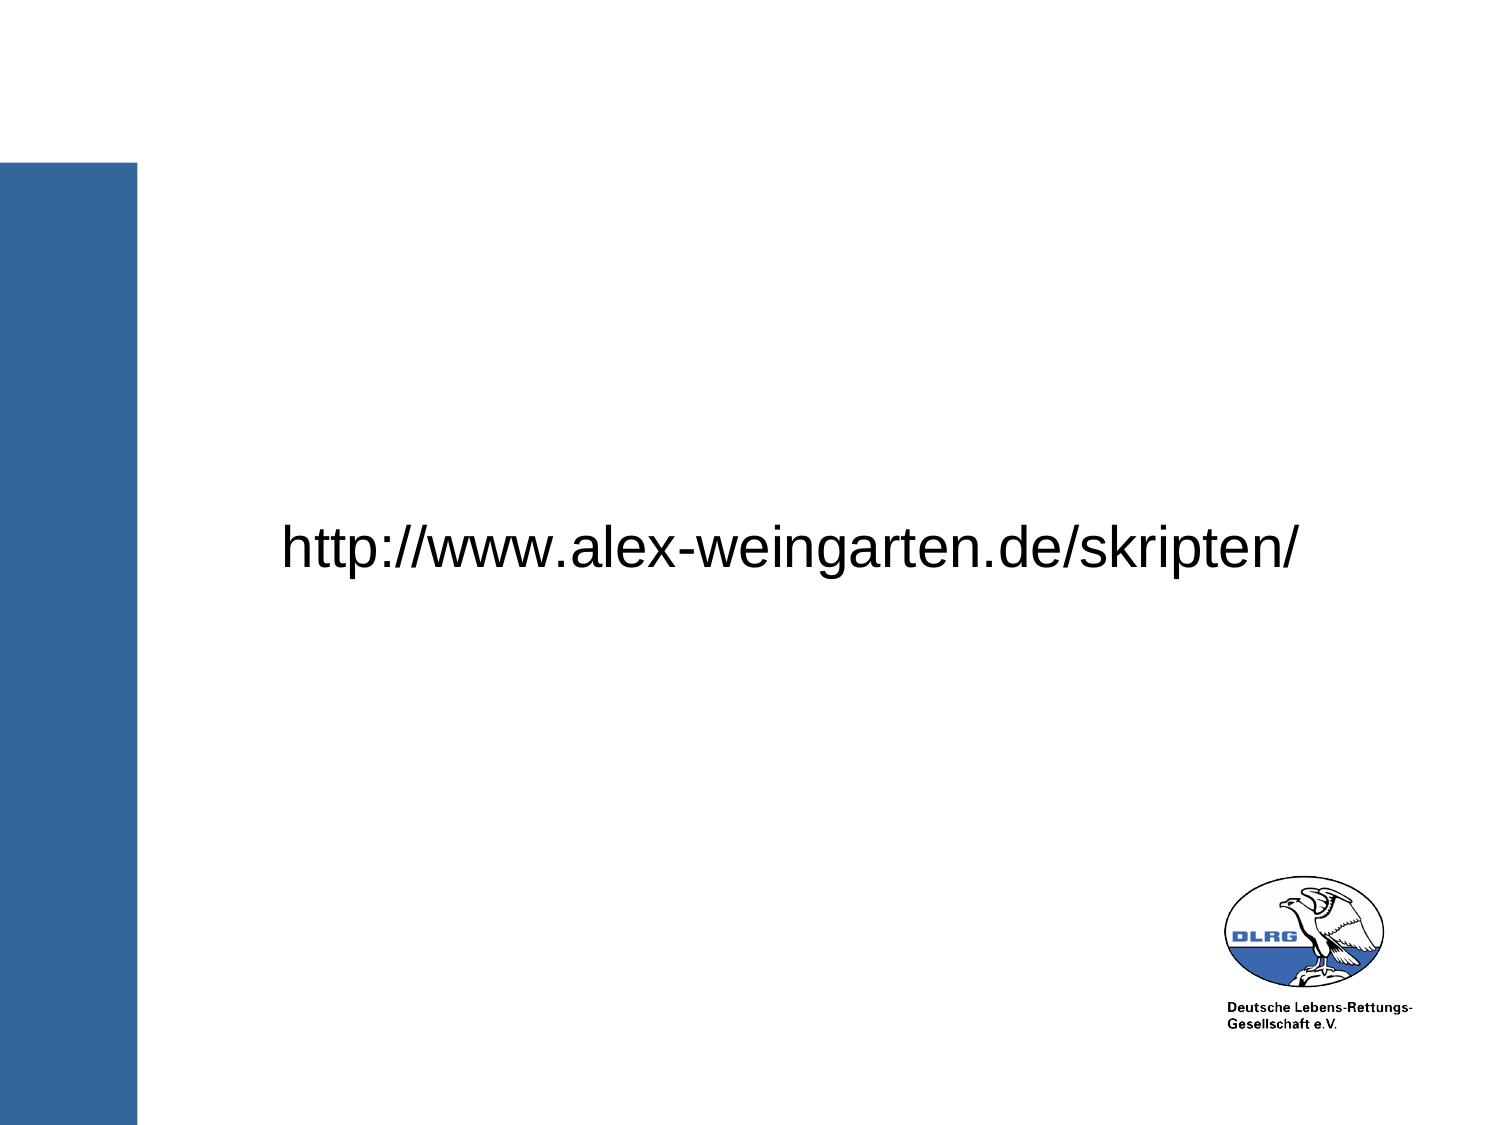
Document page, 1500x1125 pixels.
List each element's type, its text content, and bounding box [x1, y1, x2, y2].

picture [1224, 874, 1413, 1030]
text_box http://www.alex-weingarten.de/skripten/ [267, 520, 1333, 585]
